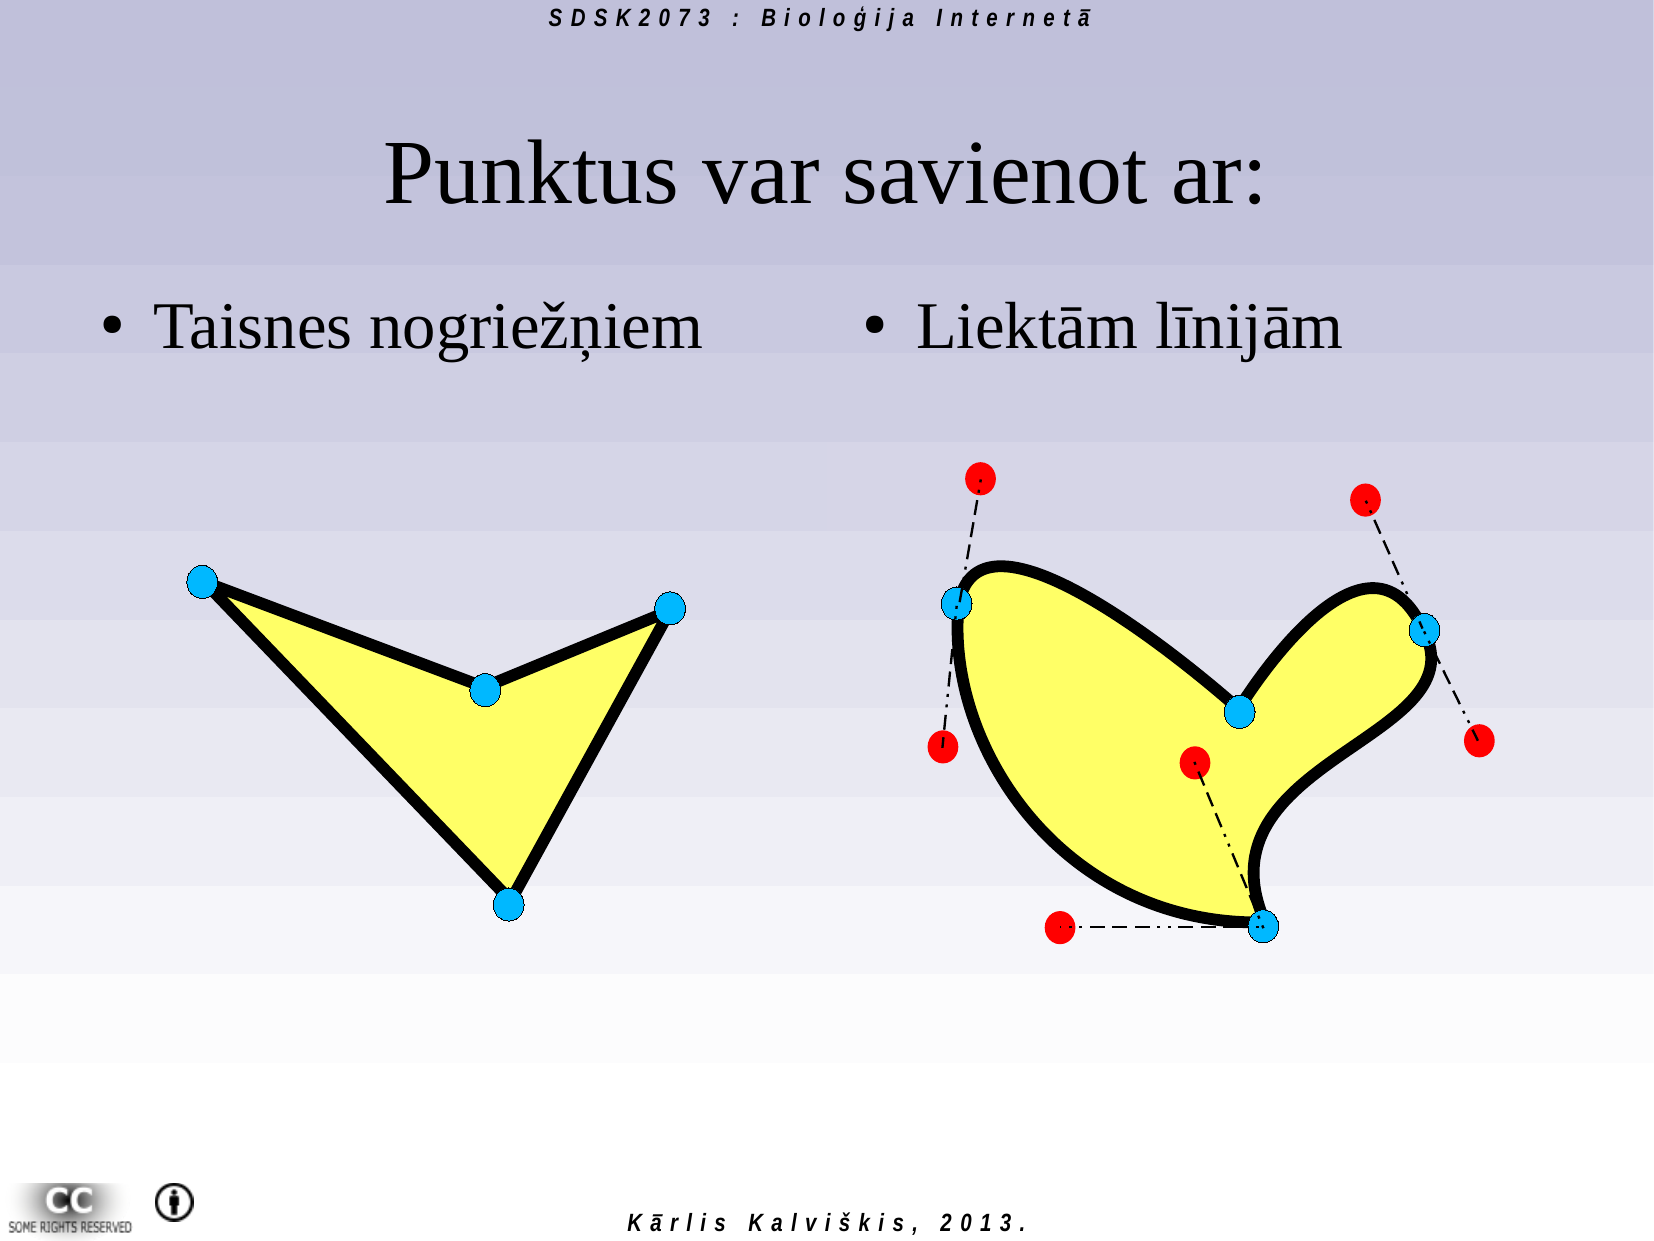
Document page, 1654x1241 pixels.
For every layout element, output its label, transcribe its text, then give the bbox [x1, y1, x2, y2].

picture [0, 0, 1654, 1241]
list Liektām līnijām [845, 289, 1572, 1113]
list Taisnes nogriežņiem [82, 289, 809, 1113]
title Punktus var savienot ar: [29, 49, 1625, 296]
